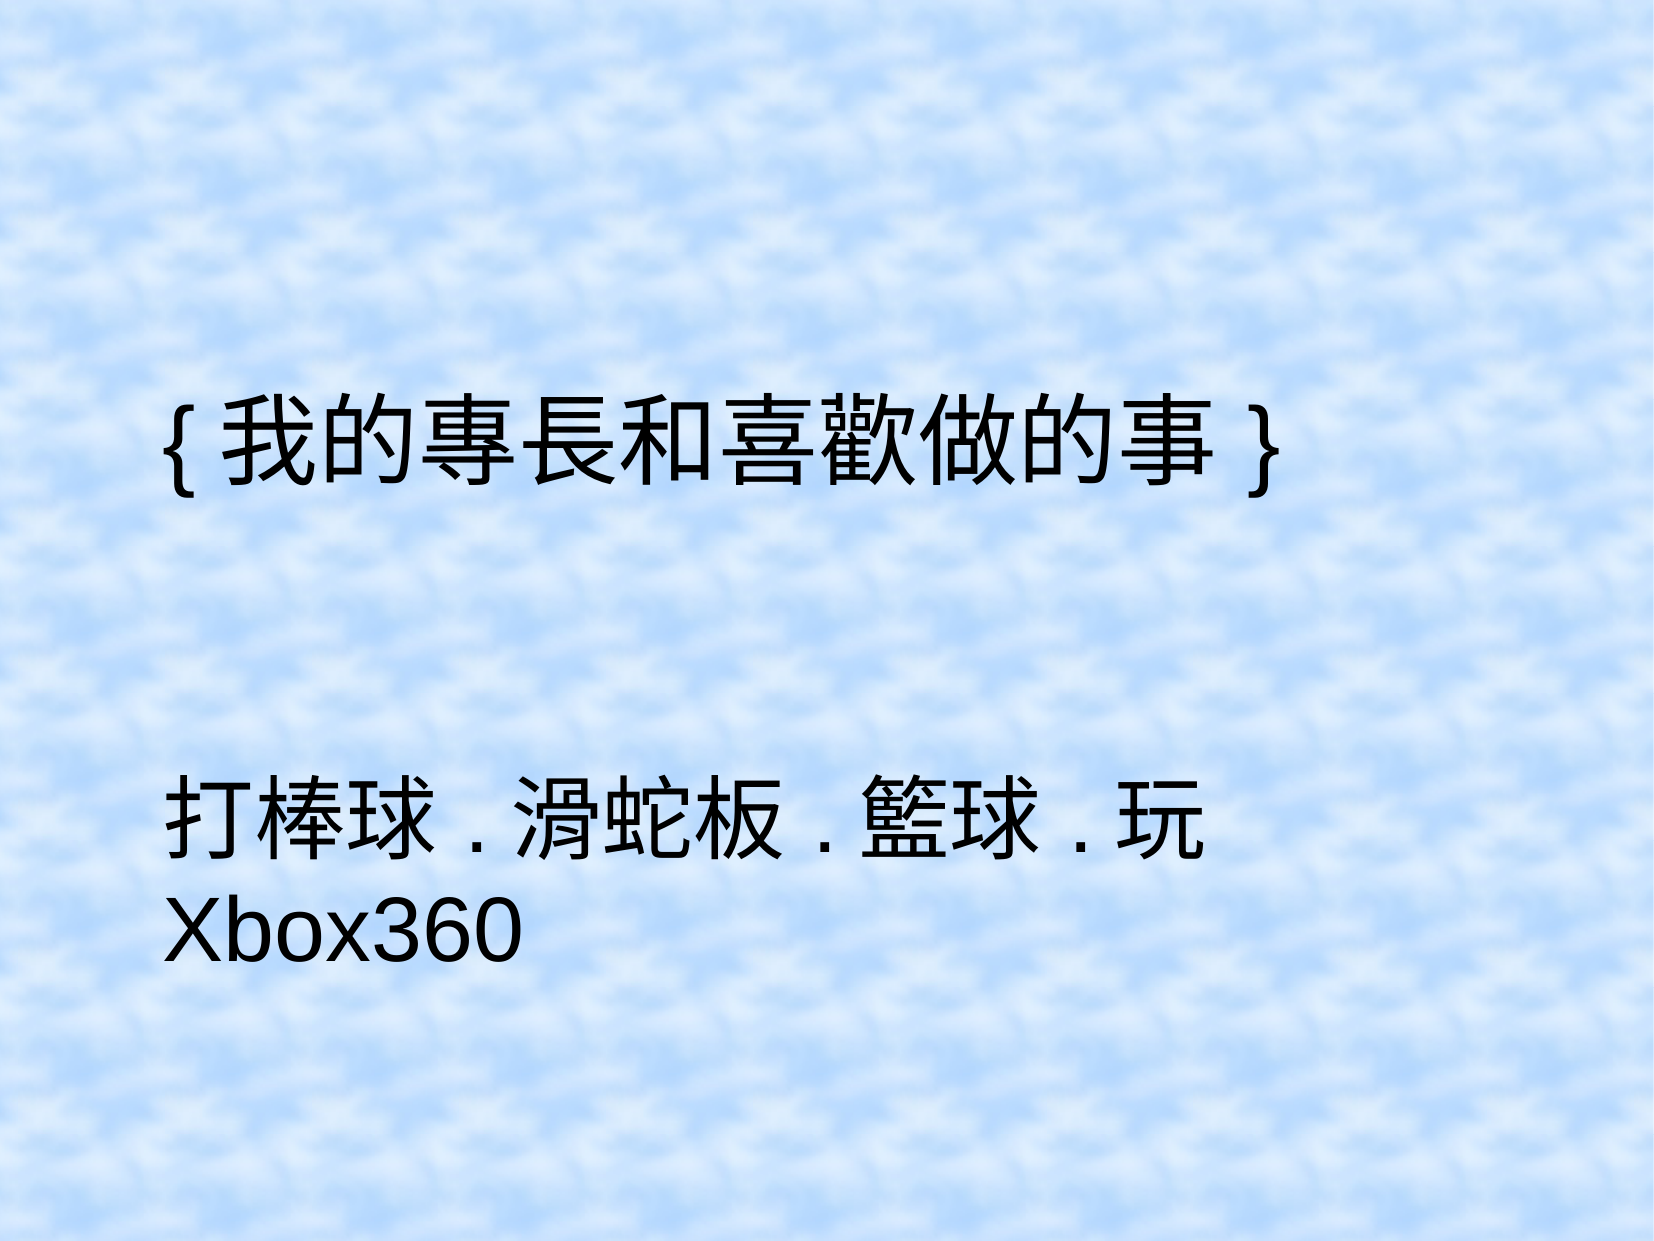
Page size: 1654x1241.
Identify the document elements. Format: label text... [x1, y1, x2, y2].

picture [0, 0, 1654, 1241]
text_box 打棒球.滑蛇板.籃球.玩Xbox360 [147, 738, 1447, 967]
text_box {我的專長和喜歡做的事} [147, 354, 1477, 490]
